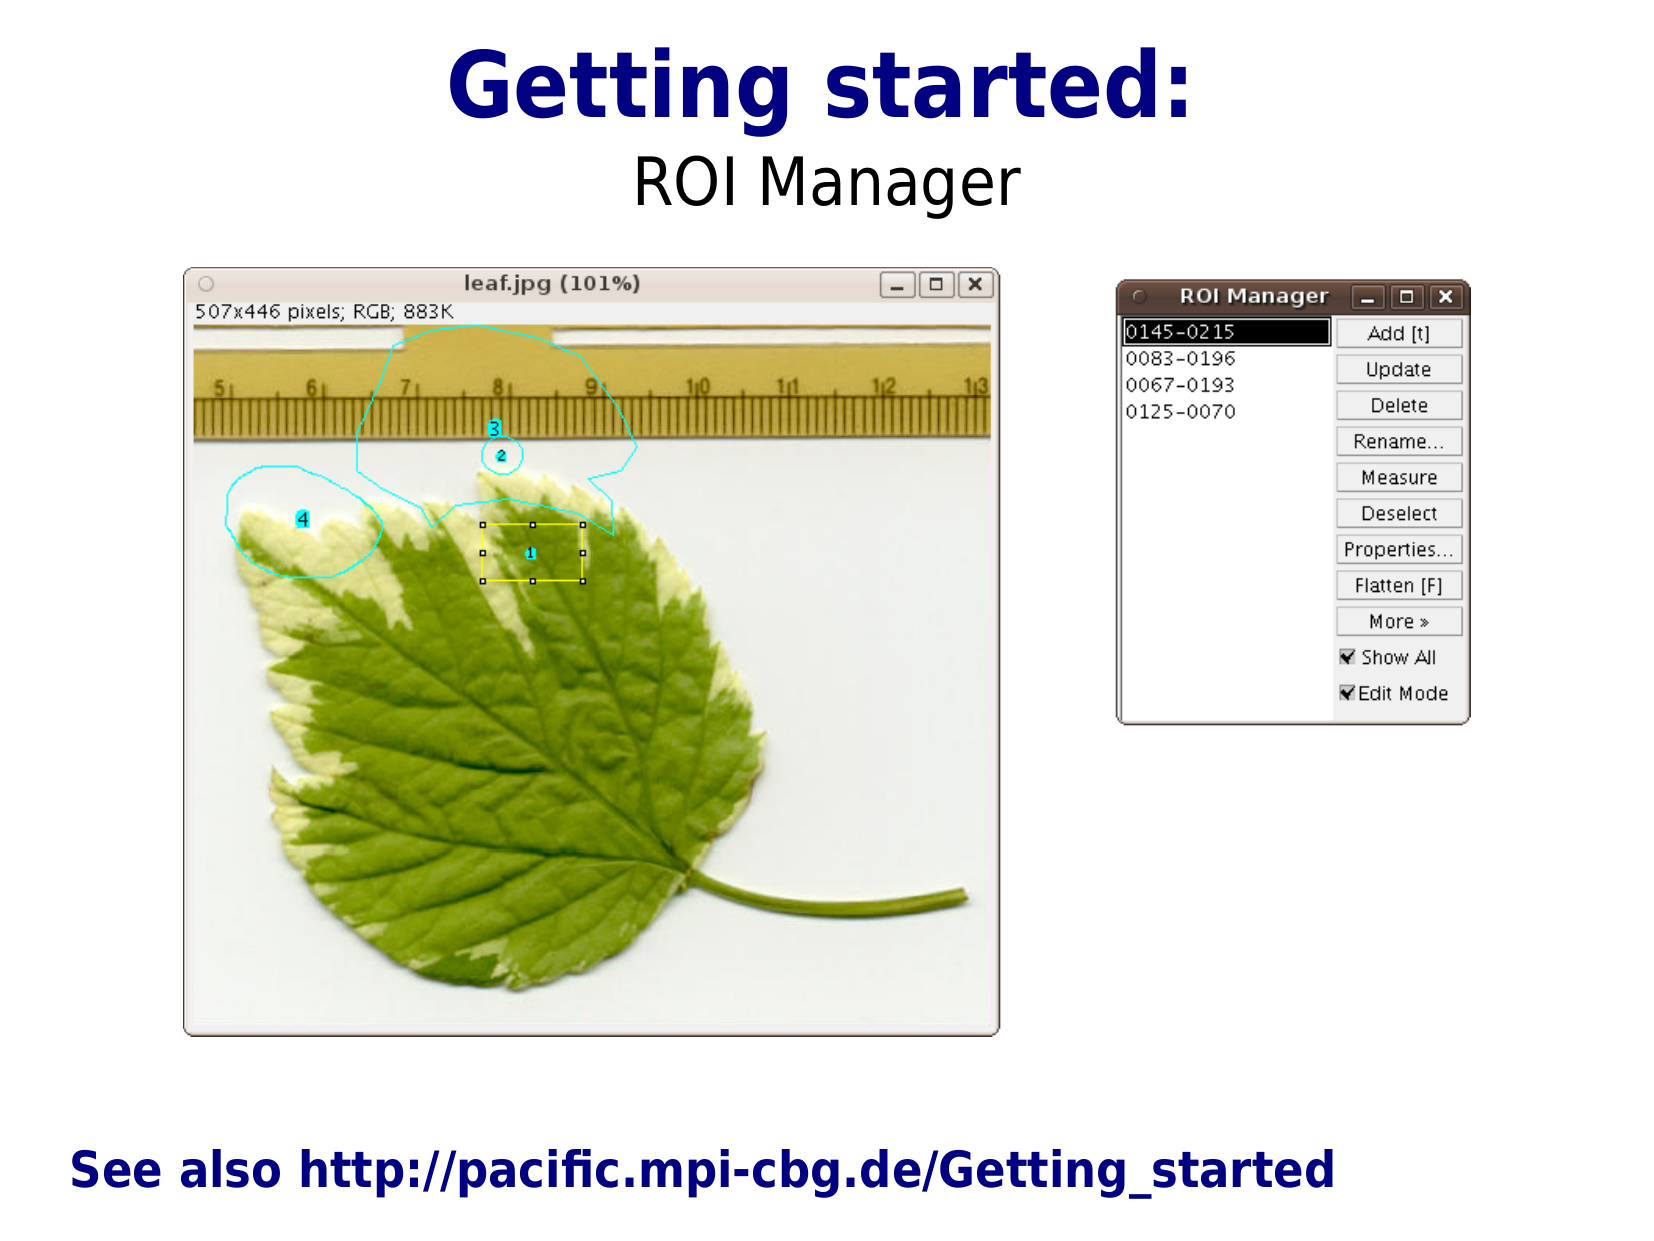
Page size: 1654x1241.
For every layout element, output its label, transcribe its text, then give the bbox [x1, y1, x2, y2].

title Getting started: [82, 31, 1571, 141]
title ROI Manager [82, 141, 1571, 287]
picture [183, 267, 1471, 1037]
text_box See also http://pacific.mpi-cbg.de/Getting_started [37, 1133, 1602, 1207]
